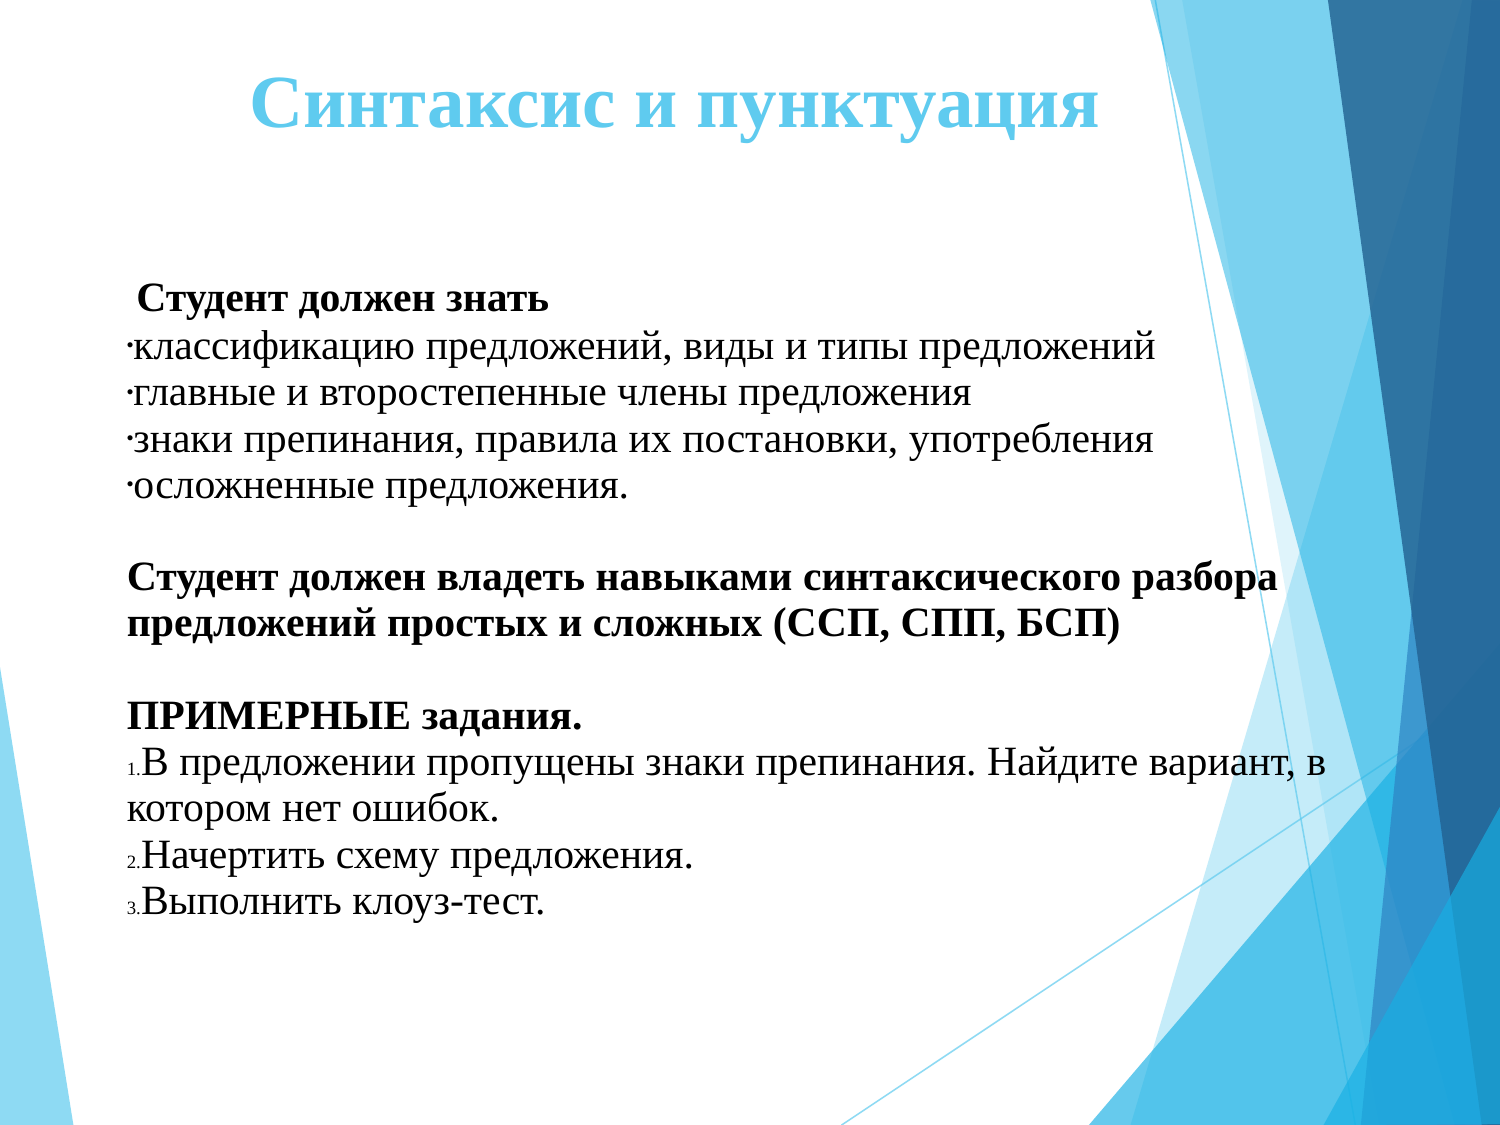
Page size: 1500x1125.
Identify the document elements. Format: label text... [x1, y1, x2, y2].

title Синтаксис и пунктуация [0, 45, 1351, 233]
text_box Студент должен знать классификацию предложений, виды и типы предложений главные и второстепенные члены предложения знаки препинания, правила их постановки, употребления осложненные предложения. Студент должен владеть навыками синтаксического разбора предложений простых и сложных (ССП, СПП, БСП) ПРИМЕРНЫЕ задания. В предложении пропущены знаки препинания. Найдите вариант, в котором нет ошибок. Начертить схему предложения. Выполнить клоуз-тест. [112, 267, 1447, 931]
